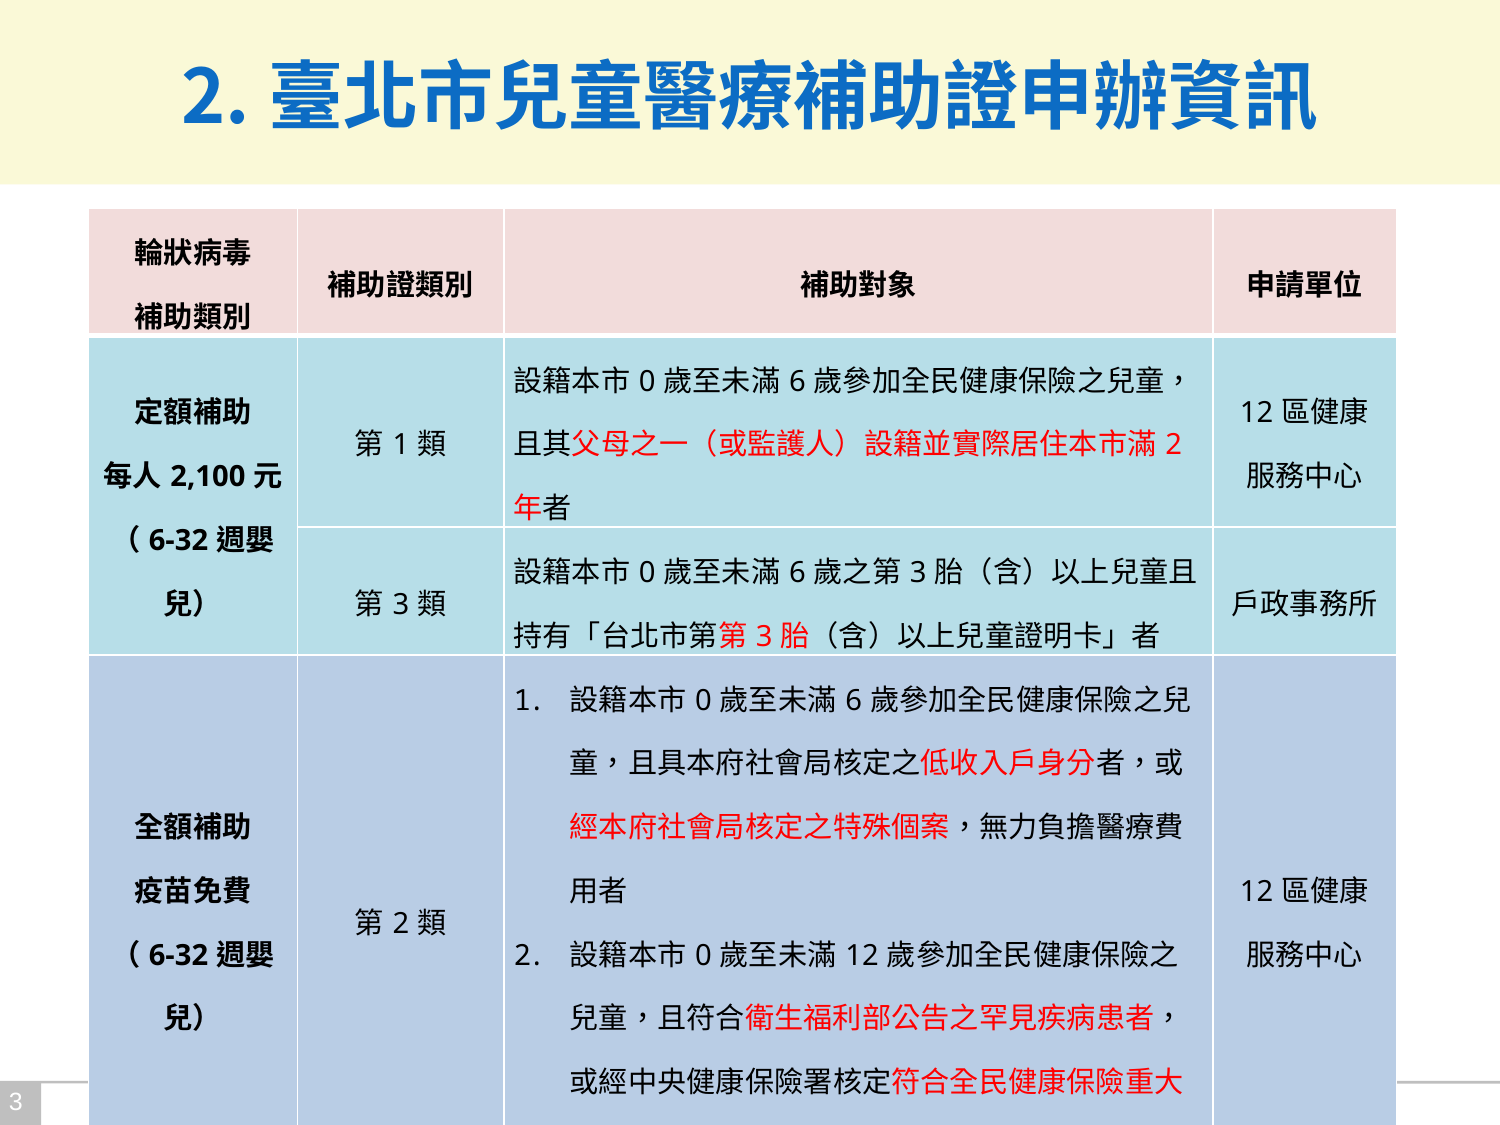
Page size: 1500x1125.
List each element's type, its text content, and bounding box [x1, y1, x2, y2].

table_header 申請單位 [1214, 209, 1396, 333]
table_cell 設籍本市0歲至未滿6歲參加全民健康保險之兒童，且具本府社會局核定之低收入戶身分者，或經本府社會局核定之特殊個案，無力負擔醫療費用者 設籍本市0歲至未滿12歲參加全民健康保險之兒童，且符合衛生福利部公告之罕見疾病患者，或經中央健康保險署核定符合全民健康保險重大傷病範圍者 [505, 656, 1212, 1125]
table_cell 第2類 [298, 656, 503, 1125]
table_cell 第3類 [298, 528, 503, 654]
table_cell 12區健康 服務中心 [1214, 656, 1396, 1125]
table_cell 設籍本市0歲至未滿6歲參加全民健康保險之兒童，且其父母之一（或監護人）設籍並實際居住本市滿2年者 [505, 338, 1212, 526]
table_cell 12區健康 服務中心 [1214, 338, 1396, 526]
table_cell 定額補助 每人2,100元 （6-32週嬰兒） [89, 338, 297, 654]
table_cell 第1類 [298, 338, 503, 526]
table_cell 戶政事務所 [1214, 528, 1396, 654]
title 2.臺北市兒童醫療補助證申辦資訊 [0, 0, 1500, 188]
table_header 輪狀病毒 補助類別 [89, 209, 297, 333]
table_cell 設籍本市0歲至未滿6歲之第3胎（含）以上兒童且持有「台北市第第3胎（含）以上兒童證明卡」者 [505, 528, 1212, 654]
table_header 補助對象 [505, 209, 1212, 333]
table_cell 全額補助 疫苗免費 （6-32週嬰兒） [89, 656, 297, 1125]
table_header 補助證類別 [298, 209, 503, 333]
